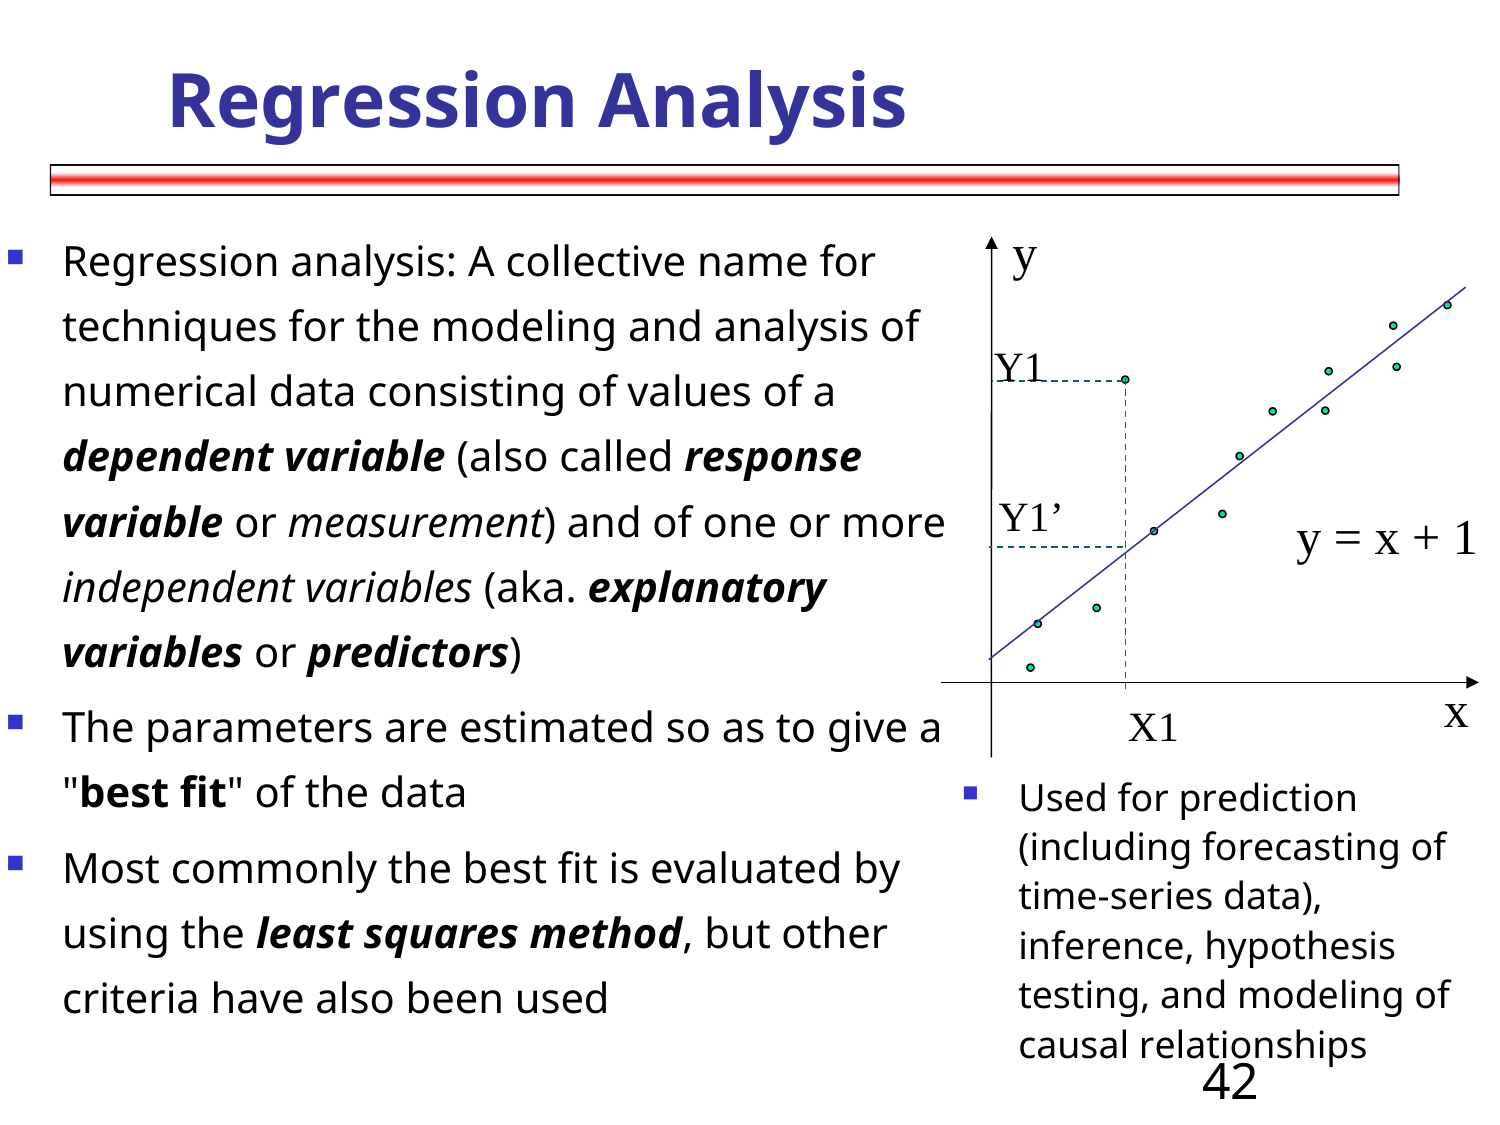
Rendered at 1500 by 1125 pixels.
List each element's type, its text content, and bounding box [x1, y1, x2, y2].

text_box x [1429, 669, 1484, 746]
text_box Y1 [979, 332, 1060, 398]
list Regression analysis: A collective name for techniques for the modeling and analysis of numerical data consisting of values of a dependent variable (also called response variable or measurement) and of one or more independent variables (aka. explanatory variables or predictors) The parameters are estimated so as to give a "best fit" of the data Most commonly the best fit is evaluated by using the least squares method, but other criteria have also been used [0, 212, 973, 1079]
title Regression Analysis [24, 44, 1050, 150]
text_box X1 [1113, 692, 1195, 758]
list Used for prediction (including forecasting of time-series data), inference, hypothesis testing, and modeling of causal relationships [947, 761, 1497, 1125]
text_box Y1’ [983, 482, 1079, 548]
text_box y [997, 212, 1053, 289]
text_box y = x + 1 [1281, 496, 1493, 573]
